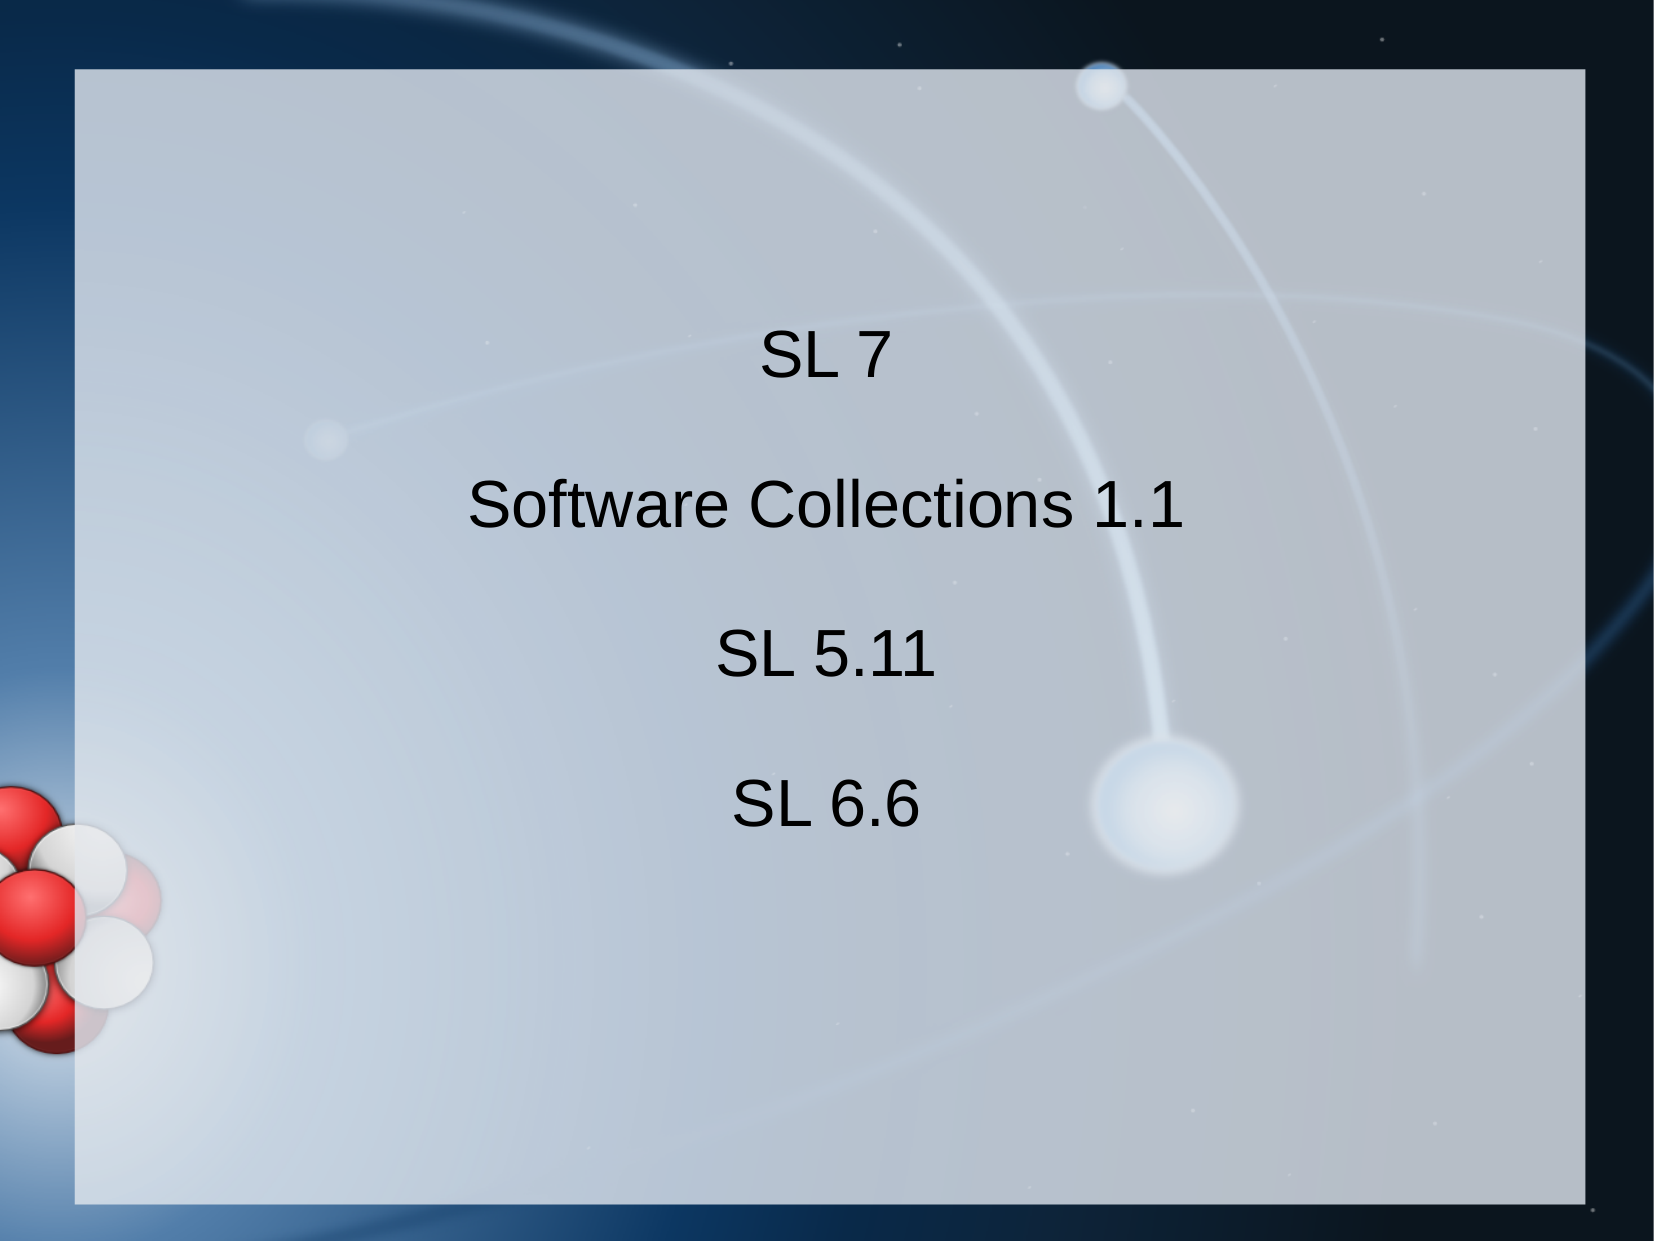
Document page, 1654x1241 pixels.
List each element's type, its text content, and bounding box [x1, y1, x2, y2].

subtitle SL 7 Software Collections 1.1 SL 5.11 SL 6.6 [82, 49, 1571, 1109]
picture [0, 0, 1654, 1241]
